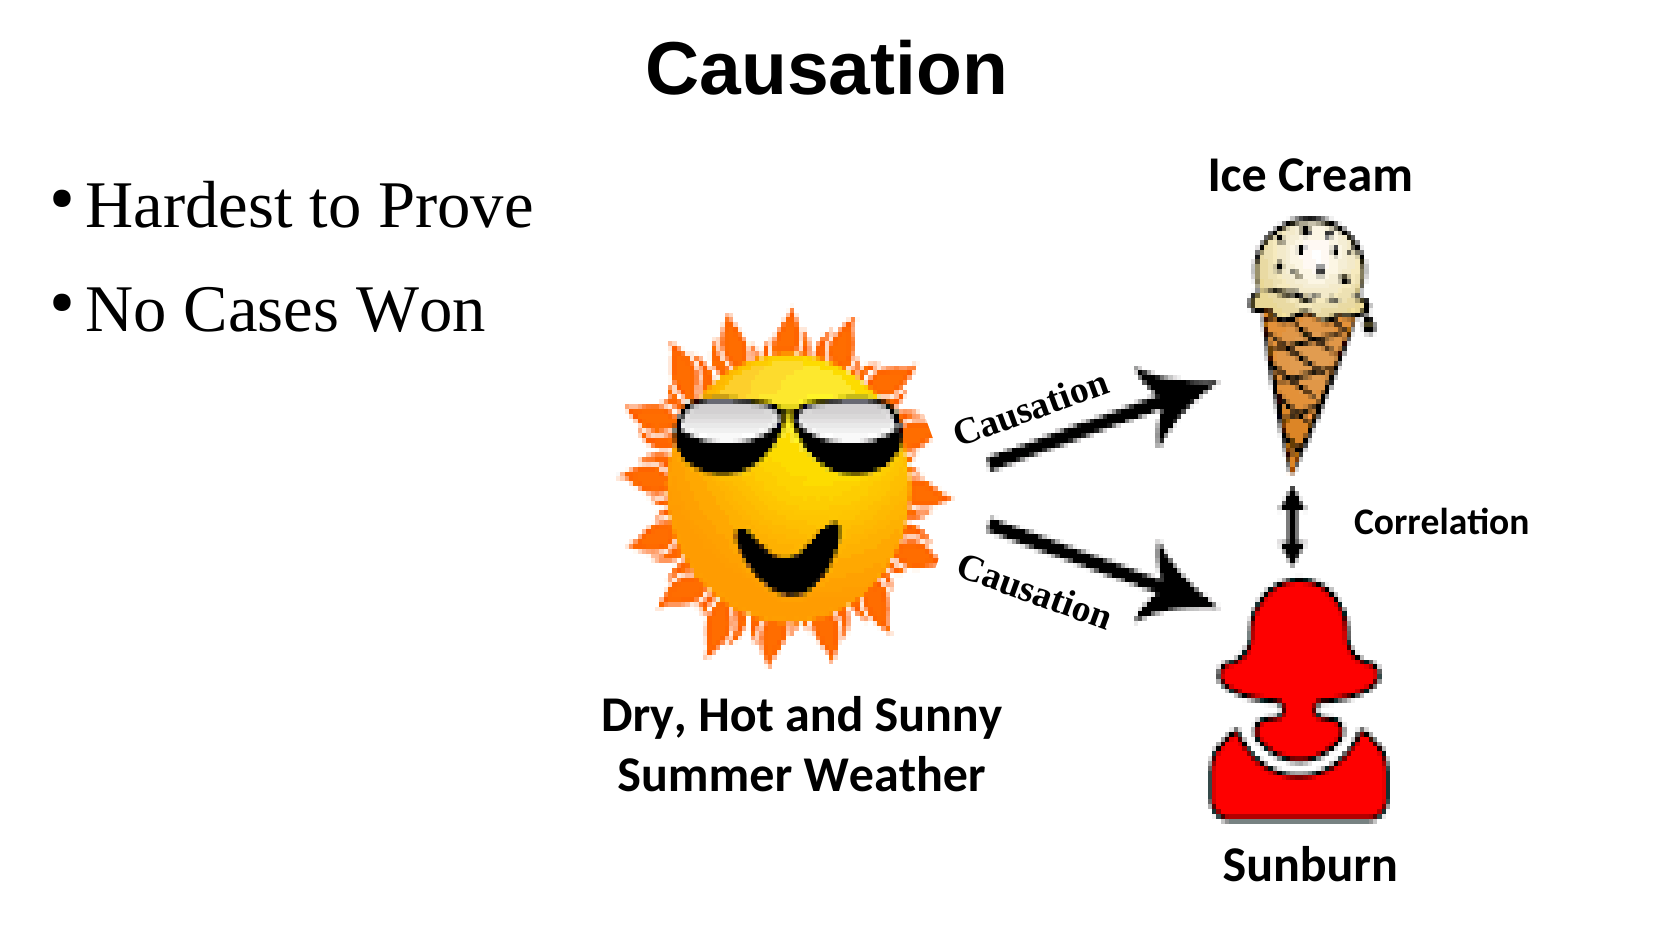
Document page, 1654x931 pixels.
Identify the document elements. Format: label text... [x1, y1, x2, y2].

text_box Dry, Hot and Sunny Summer Weather [545, 673, 1059, 809]
text_box Ice Cream [1053, 133, 1568, 209]
text_box Sunburn [1053, 824, 1568, 900]
picture [562, 211, 1538, 906]
text_box Correlation [1311, 490, 1573, 550]
text_box Causation [930, 526, 1142, 652]
text_box Causation [923, 342, 1136, 469]
title Causation [0, 17, 1654, 124]
text_box Hardest to Prove No Cases Won [35, 153, 678, 494]
